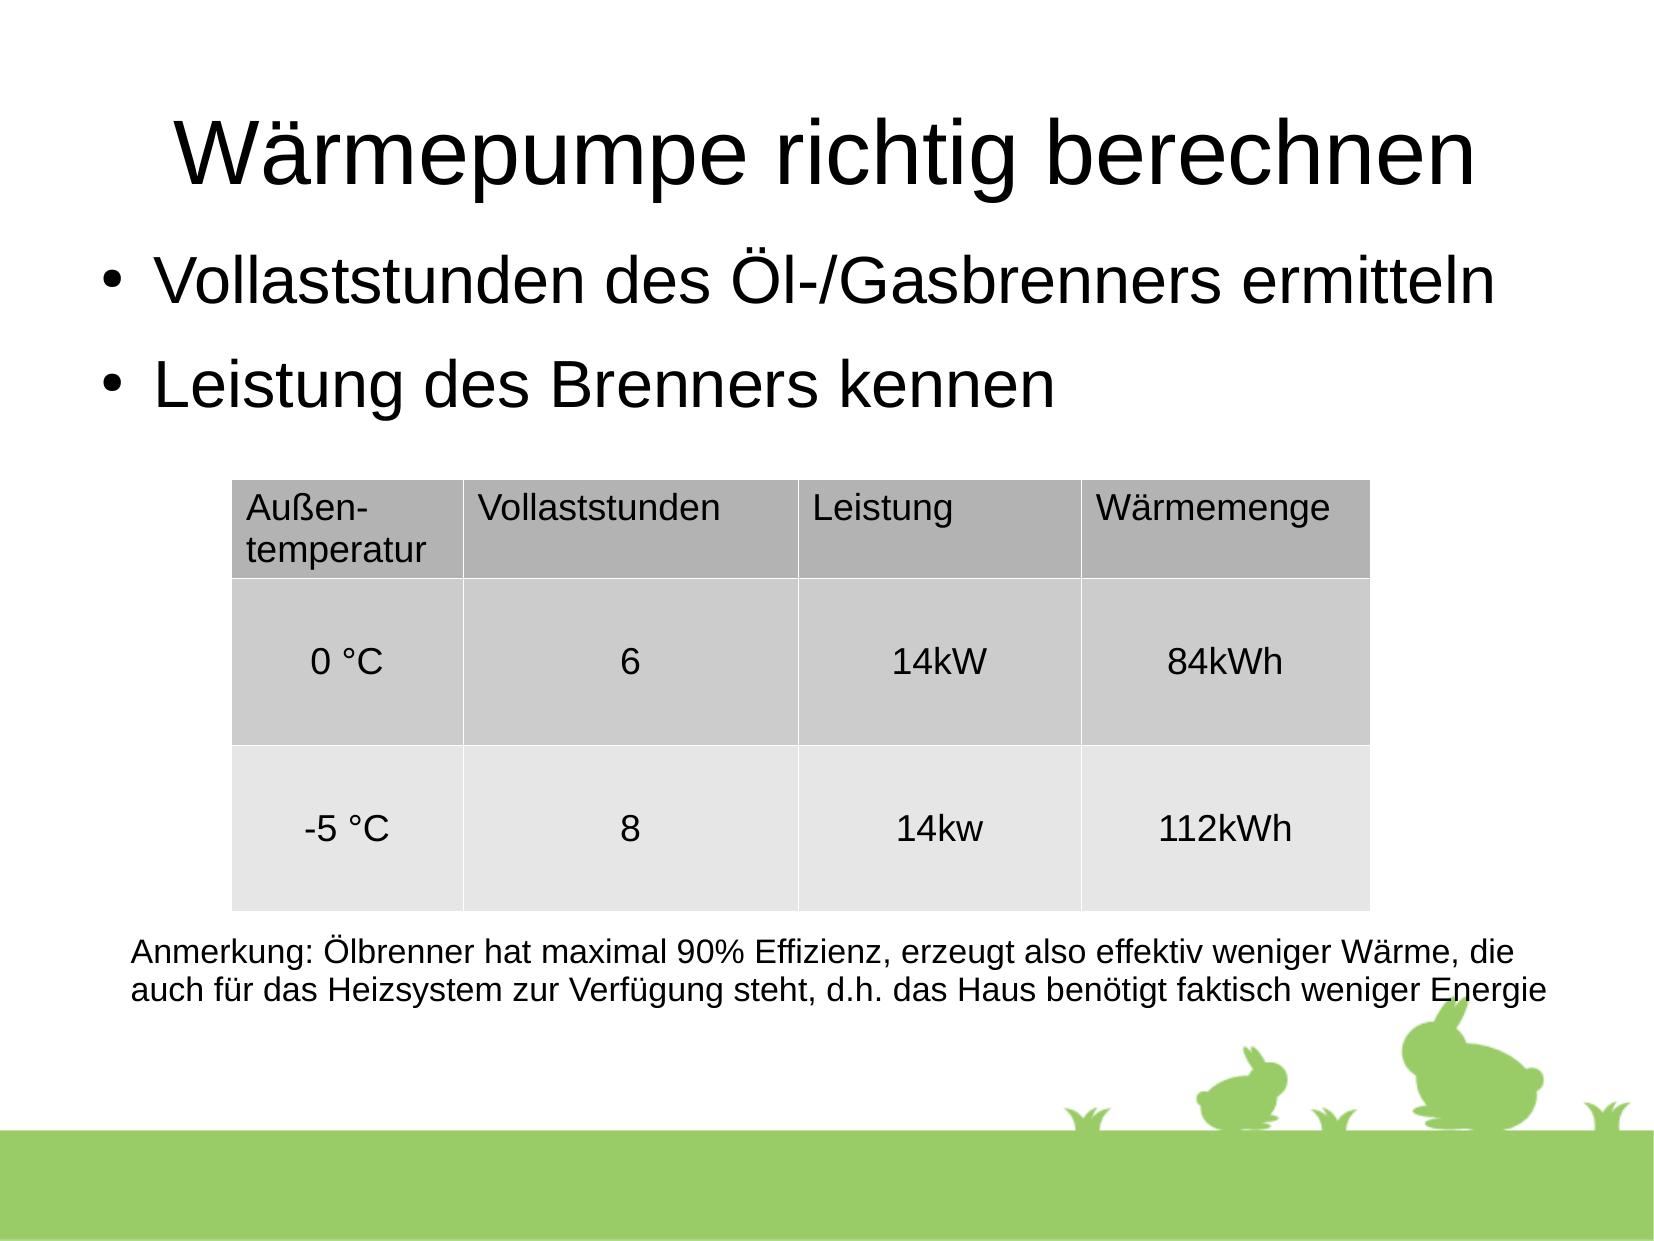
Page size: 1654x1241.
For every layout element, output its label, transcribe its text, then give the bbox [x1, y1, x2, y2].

table_cell 112kWh [1082, 746, 1370, 911]
title Wärmepumpe richtig berechnen [82, 49, 1571, 242]
table_cell 0 °C [232, 579, 463, 745]
list Vollaststunden des Öl-/Gasbrenners ermitteln Leistung des Brenners kennen [82, 242, 1571, 461]
table_cell 84kWh [1082, 579, 1370, 745]
table_cell 14kW [799, 579, 1081, 745]
table_cell 6 [464, 579, 798, 745]
table_cell 14kw [799, 746, 1081, 911]
list Anmerkung: Ölbrenner hat maximal 90% Effizienz, erzeugt also effektiv weniger Wärme, die auch für das Heizsystem zur Verfügung steht, d.h. das Haus benötigt faktisch weniger Energie [94, 933, 1583, 1033]
table_header Leistung [799, 480, 1081, 578]
table_cell 8 [464, 746, 798, 911]
table_header Vollaststunden [464, 480, 798, 578]
table_cell -5 °C [232, 746, 463, 911]
table_header Außen-temperatur [232, 480, 463, 578]
picture [0, 0, 1654, 1241]
table_header Wärmemenge [1082, 480, 1370, 578]
